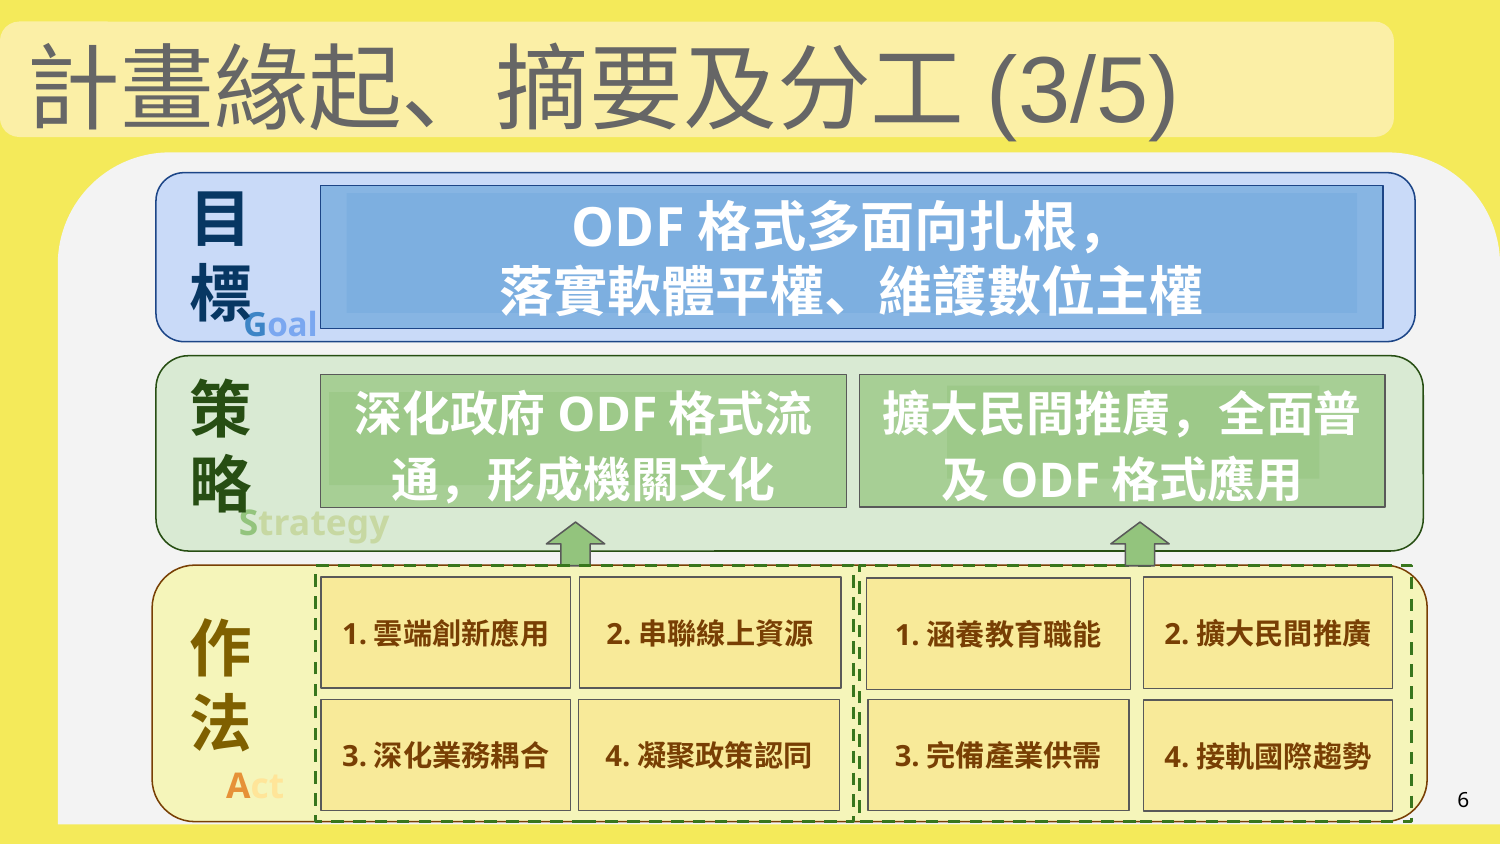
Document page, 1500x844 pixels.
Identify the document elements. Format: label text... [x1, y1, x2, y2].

text_box 策略 [225, 483, 239, 489]
text_box 4.接軌國際趨勢 [1143, 699, 1393, 812]
text_box 計畫緣起、摘要及分工(3/5) [11, 13, 1411, 157]
text_box [57, 154, 1500, 825]
text_box 擴大民間推廣，全面普及ODF格式應用 [859, 374, 1386, 508]
text_box 3.深化業務耦合 [321, 699, 571, 811]
text_box [0, 23, 11, 136]
text_box ODF格式多面向扎根， 落實軟體平權、維護數位主權 [320, 185, 1383, 329]
text_box 2.擴大民間推廣 [1143, 577, 1393, 689]
text_box 作法 [174, 593, 254, 754]
text_box 3.完備產業供需 [867, 699, 1130, 811]
slide_number <編號> [1394, 769, 1484, 834]
text_box 2.串聯線上資源 [579, 576, 841, 689]
text_box Act [211, 748, 329, 821]
text_box 4.凝聚政策認同 [578, 699, 840, 811]
text_box 策略 [174, 354, 270, 492]
text_box 目標 [174, 163, 254, 301]
text_box Strategy [223, 485, 433, 558]
text_box 1.涵養教育職能 [866, 578, 1131, 690]
text_box 策略 [227, 466, 238, 473]
text_box 1.雲端創新應用 [321, 576, 571, 689]
text_box 深化政府ODF格式流通，形成機關文化 [320, 374, 847, 508]
text_box 策略 [215, 472, 227, 486]
text_box Goal [228, 288, 372, 359]
